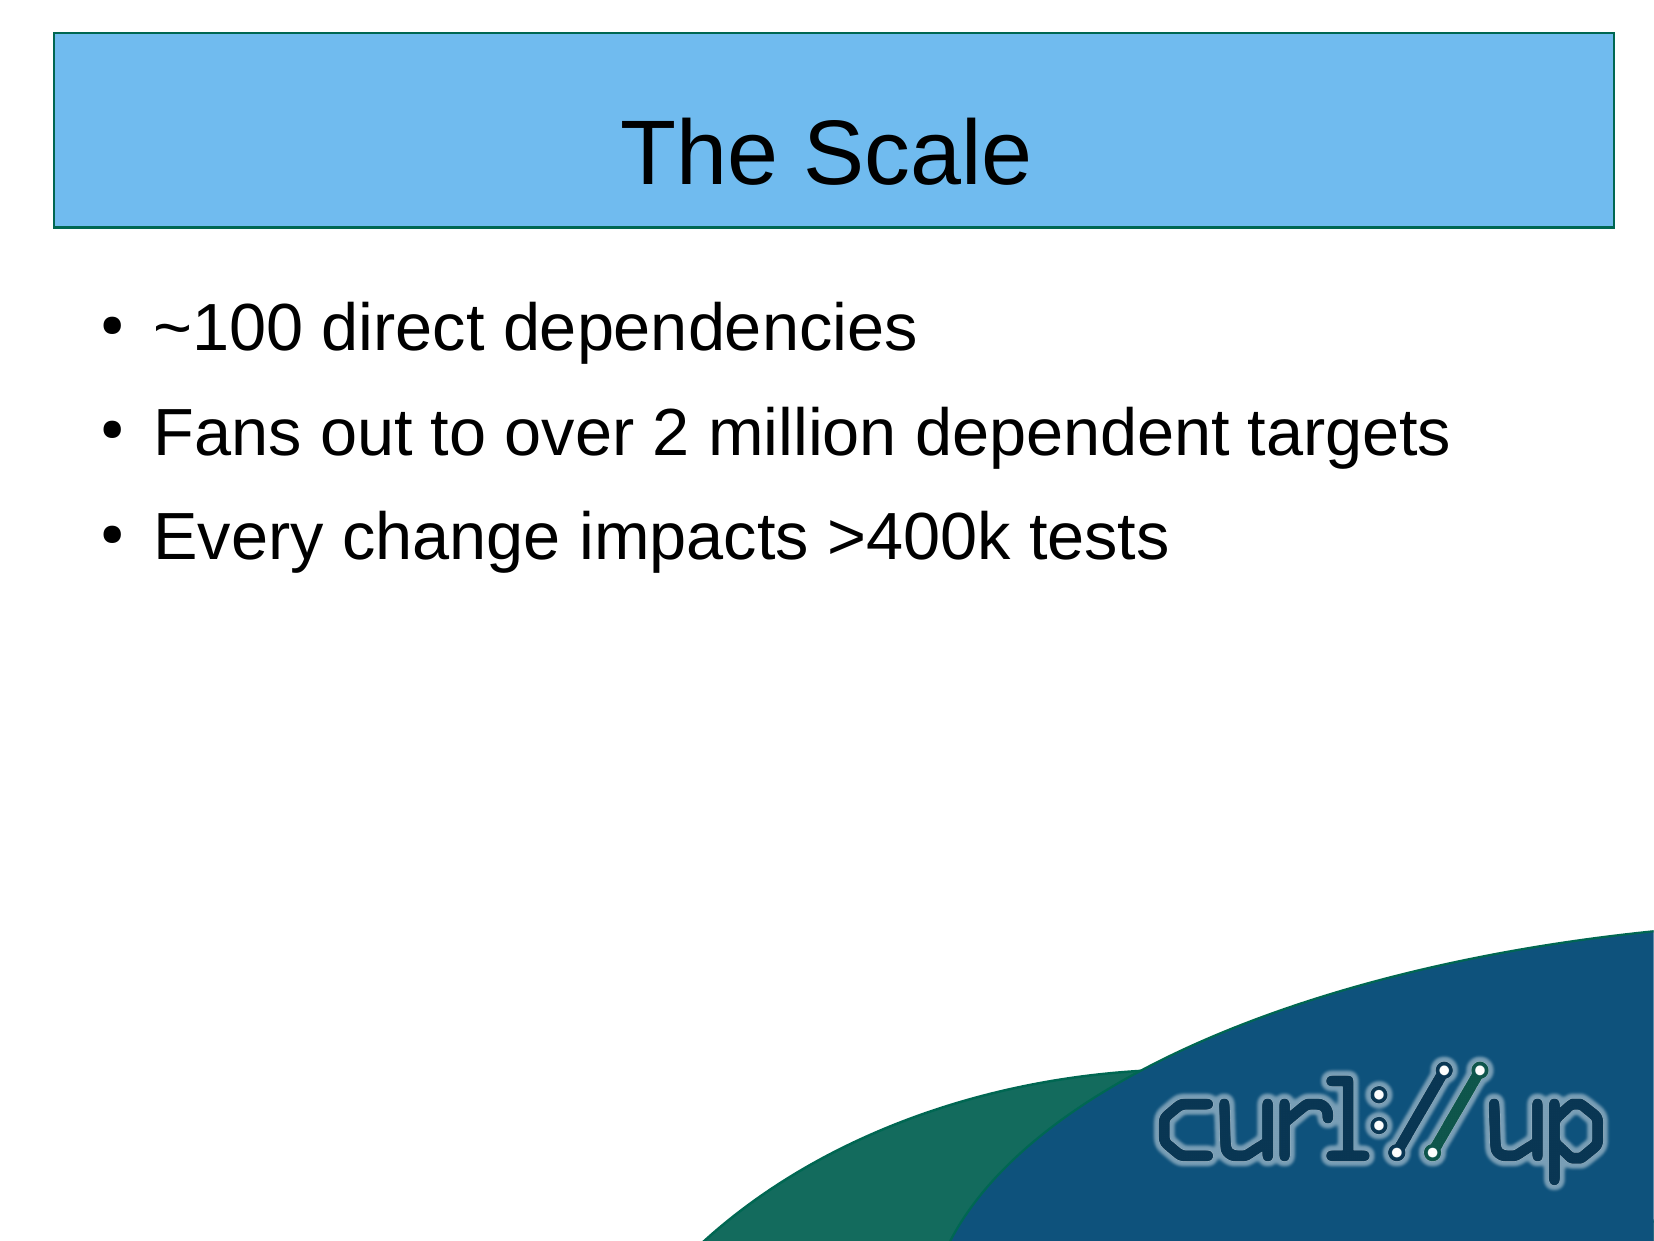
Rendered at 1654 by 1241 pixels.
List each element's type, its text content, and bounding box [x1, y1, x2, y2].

title The Scale [82, 49, 1571, 257]
list ~100 direct dependencies Fans out to over 2 million dependent targets Every change impacts >400k tests [82, 290, 1571, 1010]
